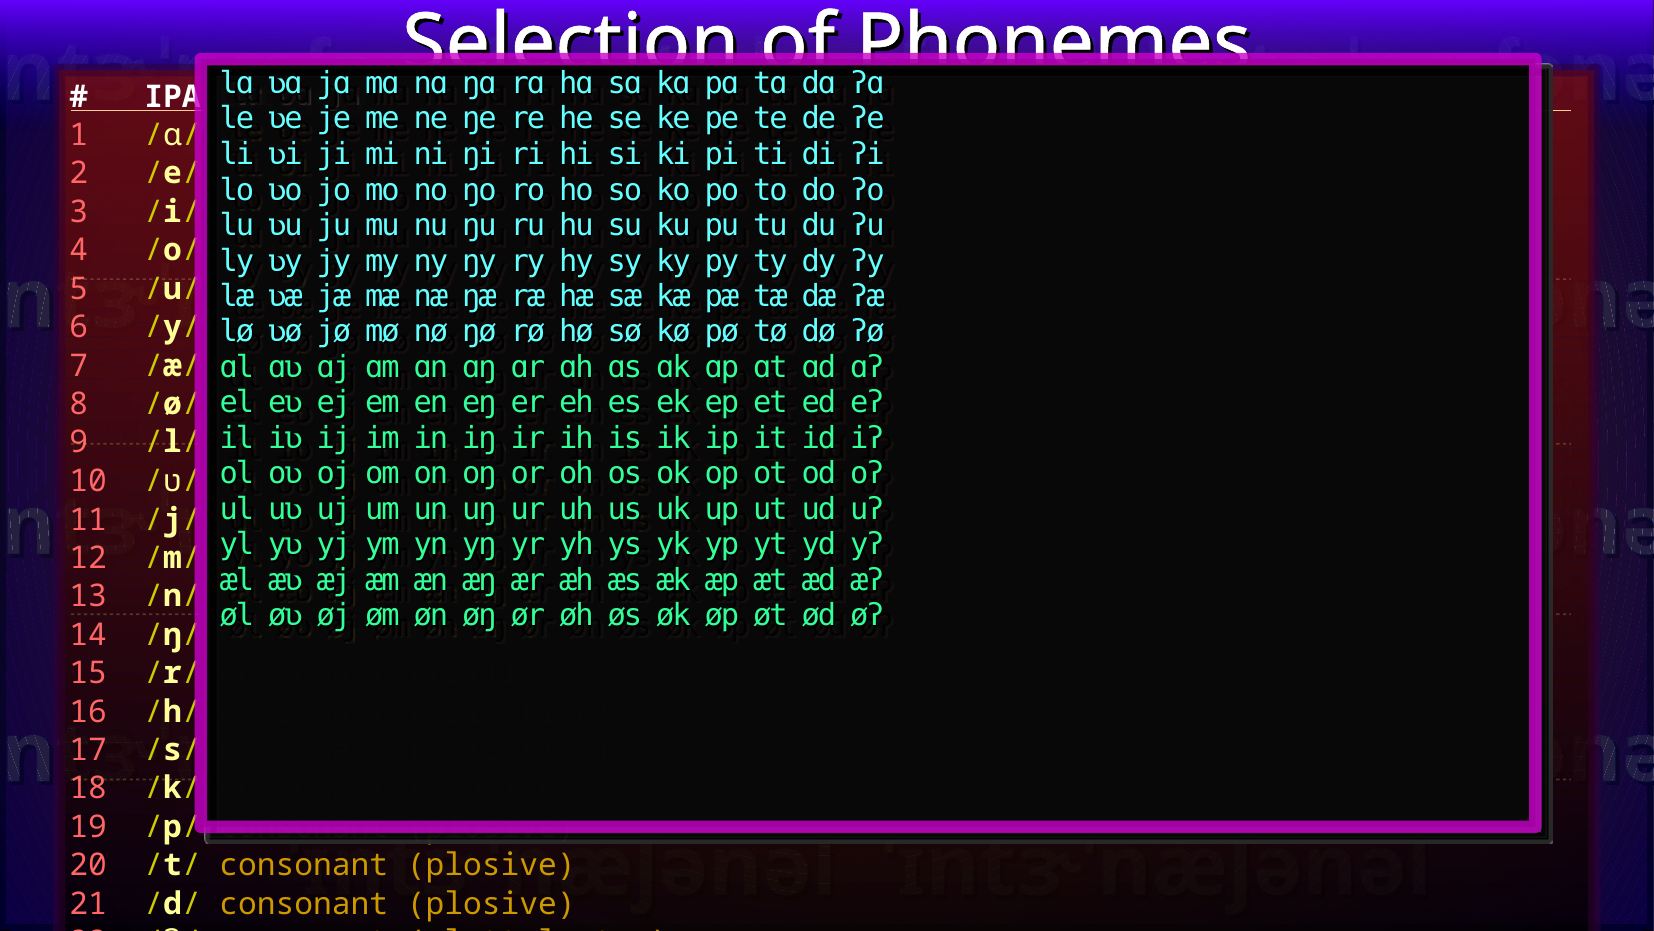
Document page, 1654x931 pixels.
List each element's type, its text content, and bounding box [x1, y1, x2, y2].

title Selection of Phonemes [0, 0, 1654, 130]
text_box lɑ ʋɑ jɑ mɑ nɑ ŋɑ rɑ hɑ sɑ kɑ pɑ tɑ dɑ ʔɑ le ʋe je me ne ŋe re he se ke pe te de ʔe li ʋi ji mi ni ŋi ri hi si ki pi ti di ʔi lo ʋo jo mo no ŋo ro ho so ko po to do ʔo lu ʋu ju mu nu ŋu ru hu su ku pu tu du ʔu ly ʋy jy my ny ŋy ry hy sy ky py ty dy ʔy læ ʋæ jæ mæ næ ŋæ ræ hæ sæ kæ pæ tæ dæ ʔæ lø ʋø jø mø nø ŋø rø hø sø kø pø tø dø ʔø ɑl ɑʋ ɑj ɑm ɑn ɑŋ ɑr ɑh ɑs ɑk ɑp ɑt ɑd ɑʔ el eʋ ej em en eŋ er eh es ek ep et ed eʔ il iʋ ij im in iŋ ir ih is ik ip it id iʔ ol oʋ oj om on oŋ or oh os ok op ot od oʔ ul uʋ uj um un uŋ ur uh us uk up ut ud uʔ yl yʋ yj ym yn yŋ yr yh ys yk yp yt yd yʔ æl æʋ æj æm æn æŋ ær æh æs æk æp æt æd æʔ øl øʋ øj øm øn øŋ ør øh øs øk øp øt ød øʔ [200, 59, 1536, 827]
text_box # IPA Category 1 /ɑ/ vowel 2 /e/ vowel 3 /i/ vowel 4 /o/ vowel 5 /u/ vowel 6 /y/ vowel 7 /æ/ vowel 8 /ø/ vowel 9 /l/ consonant (approximant) 10 /ʋ/ consonant (approximant) 11 /j/ consonant (approximant) 12 /m/ consonant (nasal) 13 /n/ consonant (nasal) 14 /ŋ/ consonant (nasal) 15 /r/ consonant (trill) 16 /h/ consonant (fricative) 17 /s/ consonant (fricative) 18 /k/ consonant (plosive) 19 /p/ consonant (plosive) 20 /t/ consonant (plosive) 21 /d/ consonant (plosive) 22 /ʔ/ consonant (glottal stop) [59, 70, 1595, 898]
